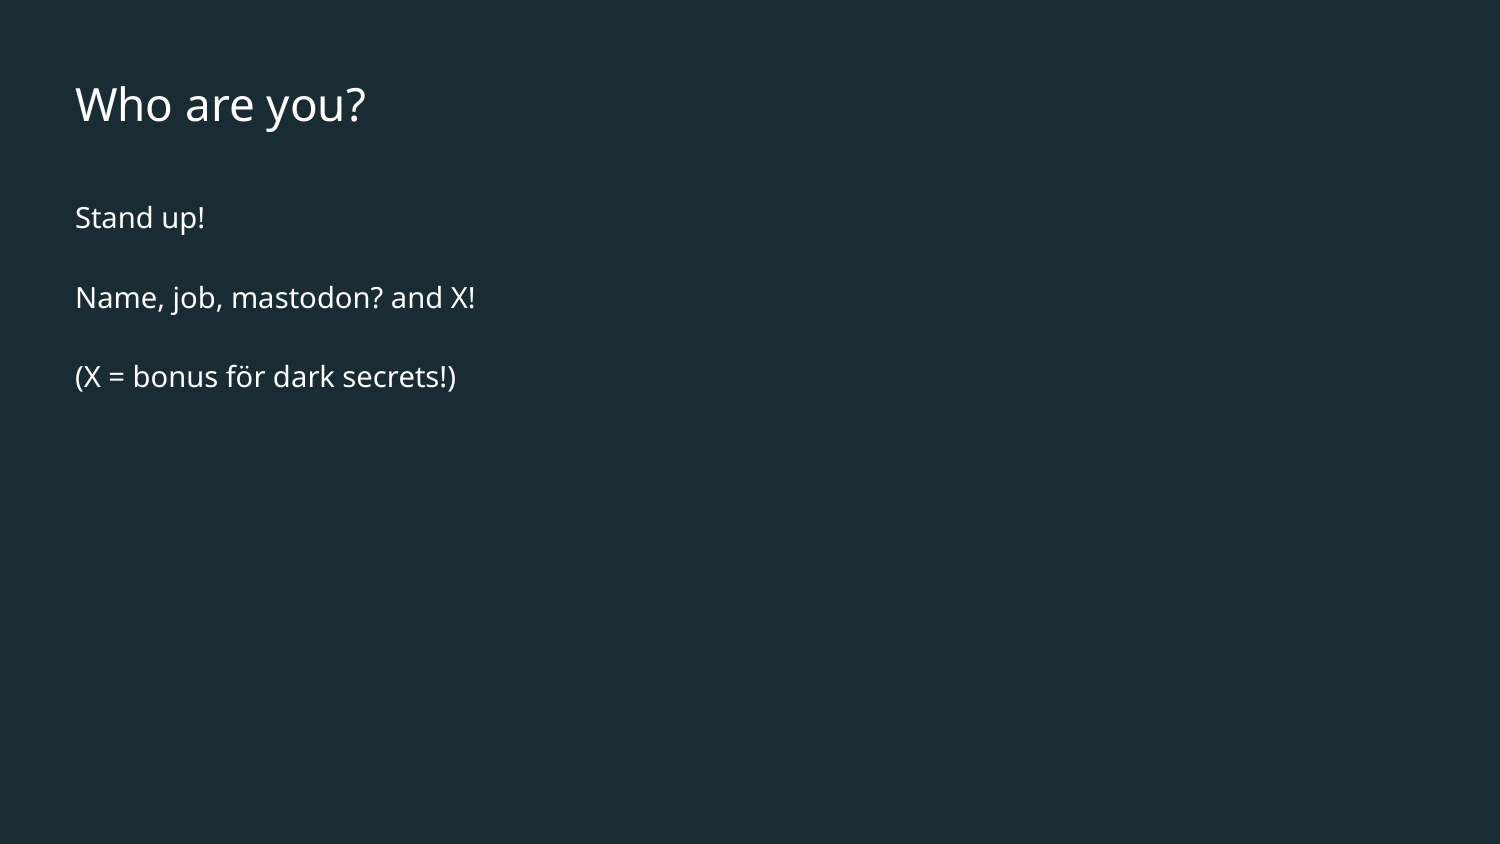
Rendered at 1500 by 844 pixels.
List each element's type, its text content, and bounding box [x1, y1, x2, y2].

title Who are you? [75, 33, 1425, 175]
list Stand up! Name, job, mastodon? and X! (X = bonus för dark secrets!) [75, 197, 1425, 687]
